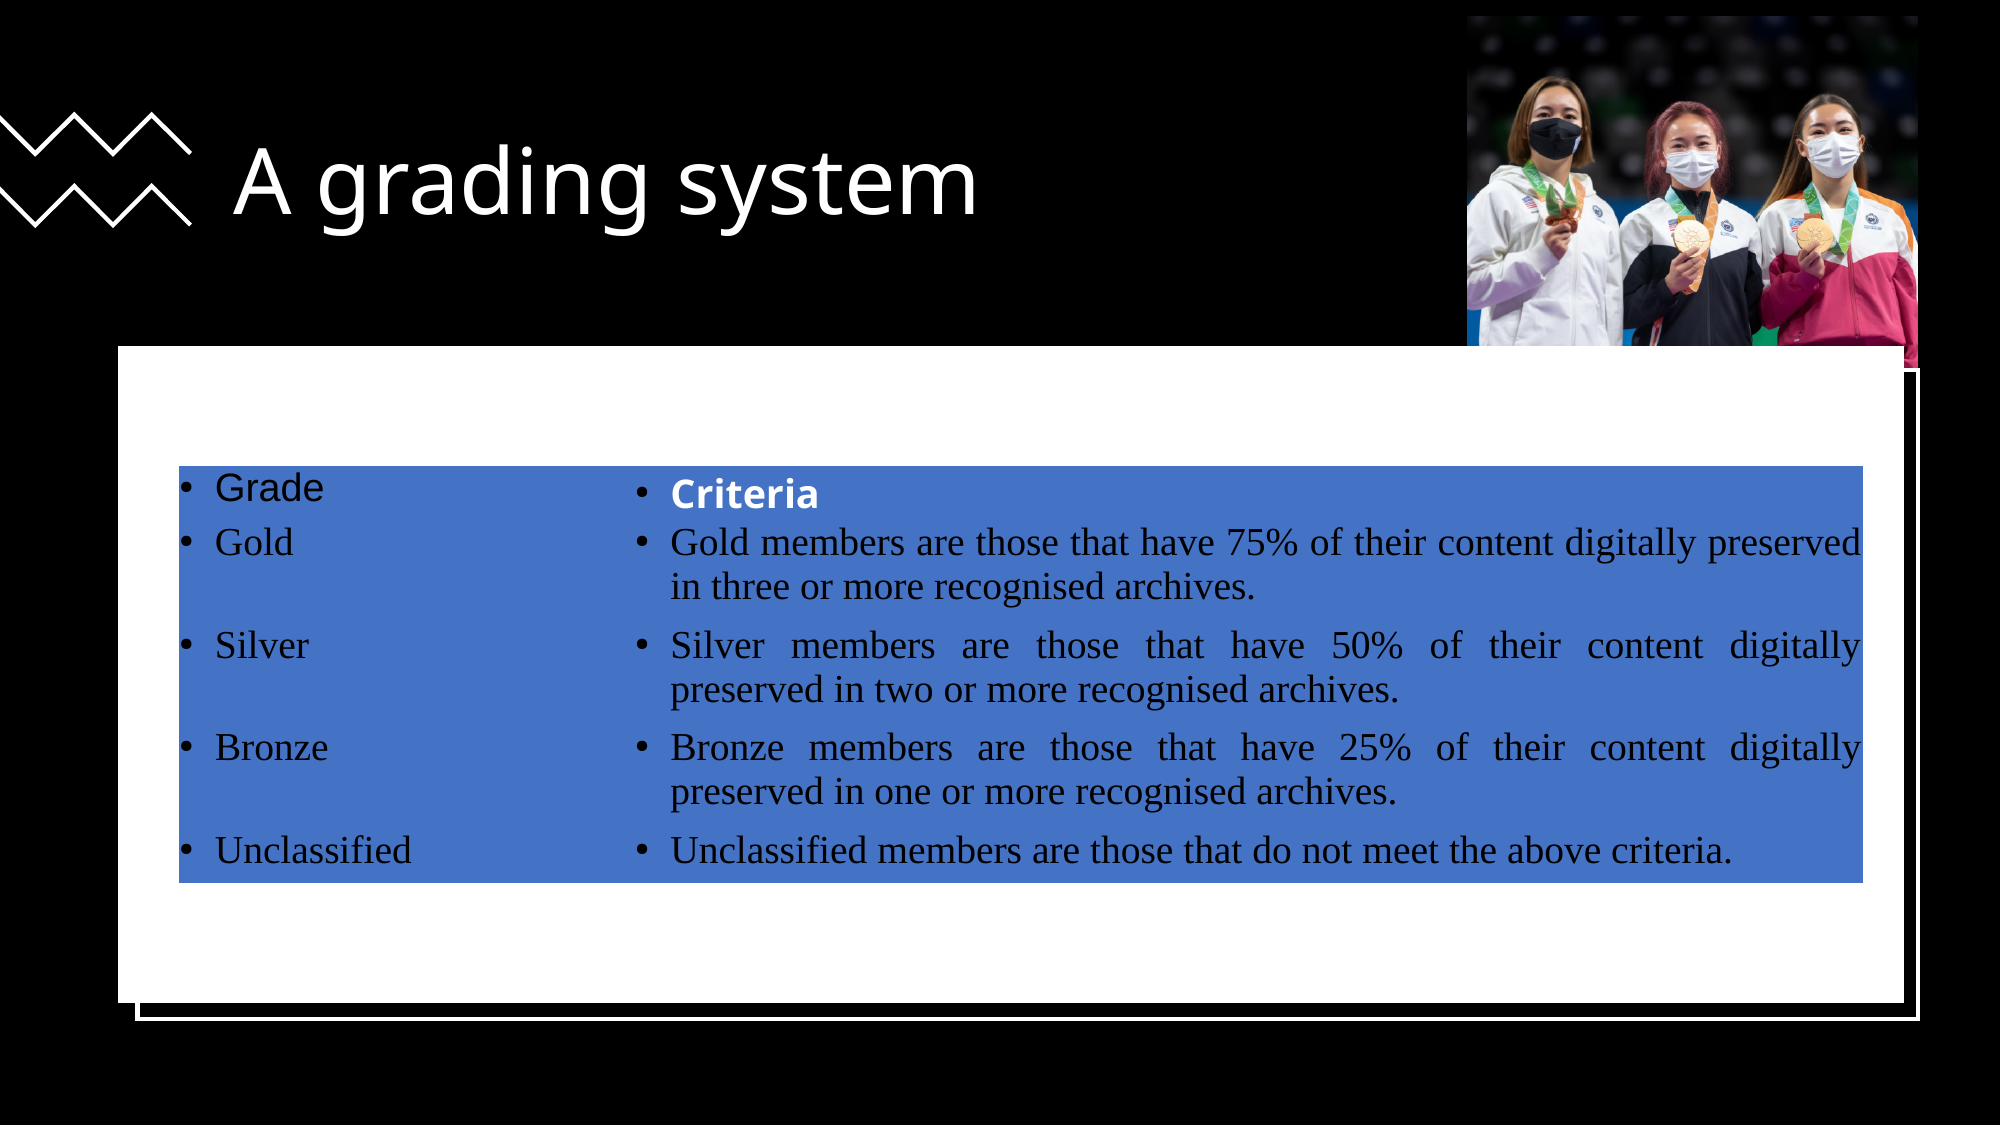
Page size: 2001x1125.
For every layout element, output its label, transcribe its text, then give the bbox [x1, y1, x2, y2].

table_cell Bronze [179, 726, 635, 828]
table_header Grade [179, 466, 635, 521]
picture [1467, 16, 1918, 370]
text_box [0, 0, 2000, 1125]
table_cell Unclassified members are those that do not meet the above criteria. [635, 828, 1863, 883]
table_cell Silver [179, 623, 635, 726]
title A grading system [218, 92, 1818, 278]
table_cell Bronze members are those that have 25% of their content digitally preserved in one or more recognised archives. [635, 726, 1863, 828]
table_cell Gold [179, 521, 635, 623]
table_cell Gold members are those that have 75% of their content digitally preserved in three or more recognised archives. [635, 521, 1863, 623]
table_cell Silver members are those that have 50% of their content digitally preserved in two or more recognised archives. [635, 623, 1863, 726]
table_header Criteria [635, 466, 1863, 521]
table_cell Unclassified [179, 828, 635, 883]
